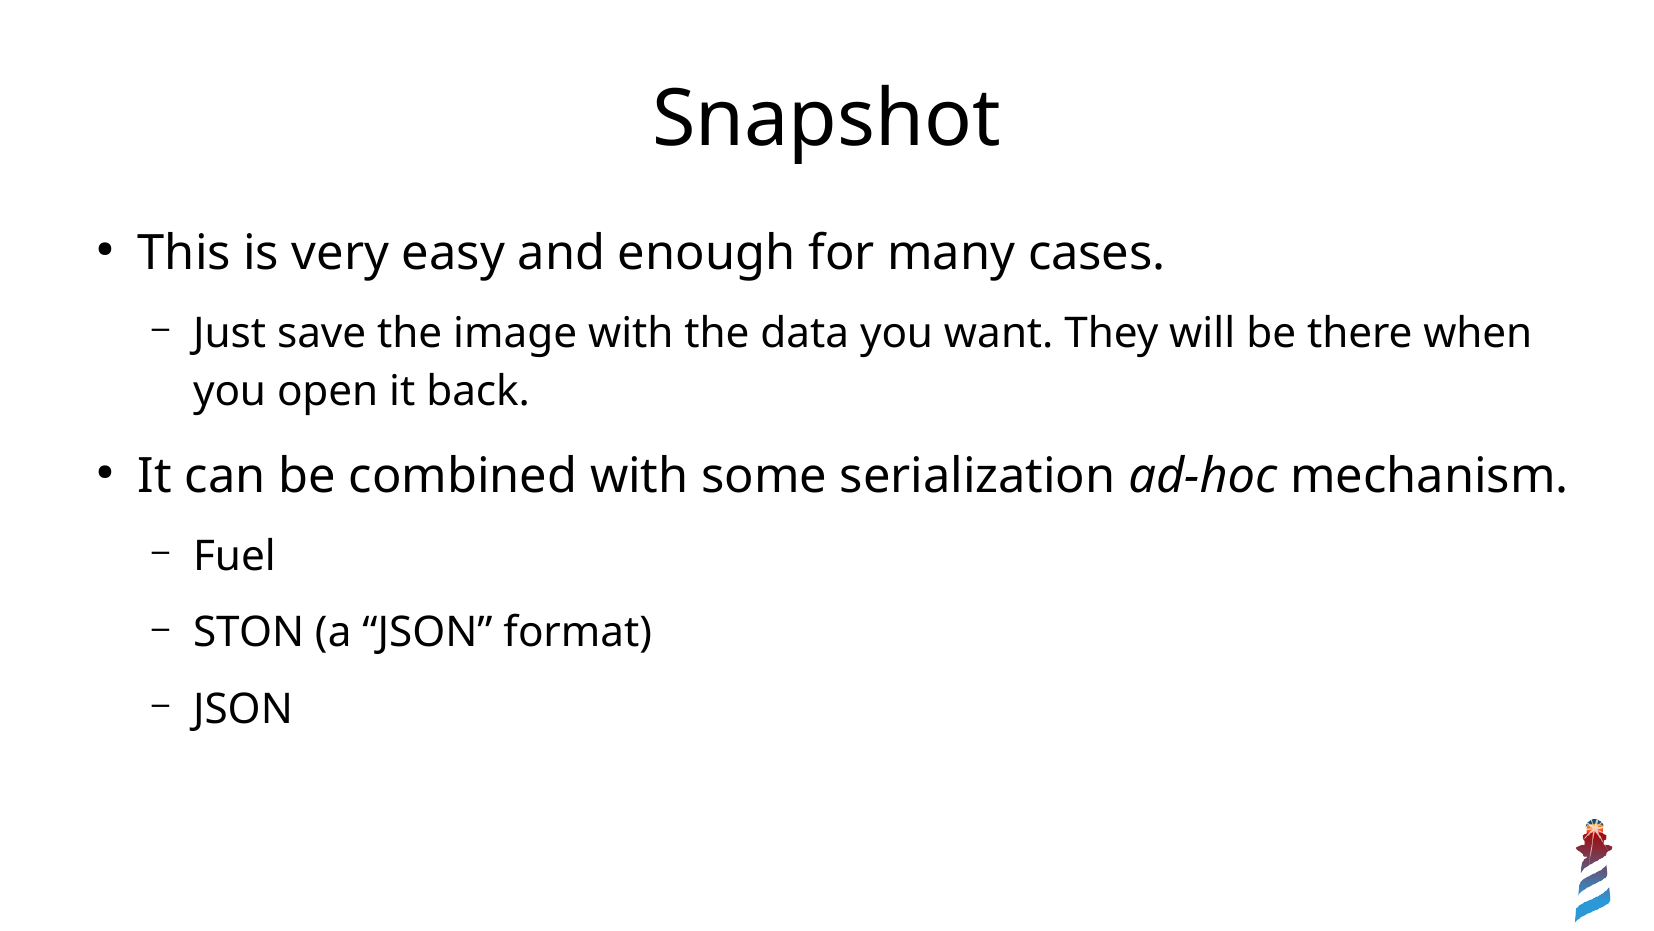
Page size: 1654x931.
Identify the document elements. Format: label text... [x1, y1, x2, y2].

title Snapshot [82, 37, 1571, 193]
list This is very easy and enough for many cases. Just save the image with the data you want. They will be there when you open it back. It can be combined with some serialization ad-hoc mechanism. Fuel STON (a “JSON” format) JSON [82, 217, 1571, 758]
picture [1535, 810, 1650, 925]
